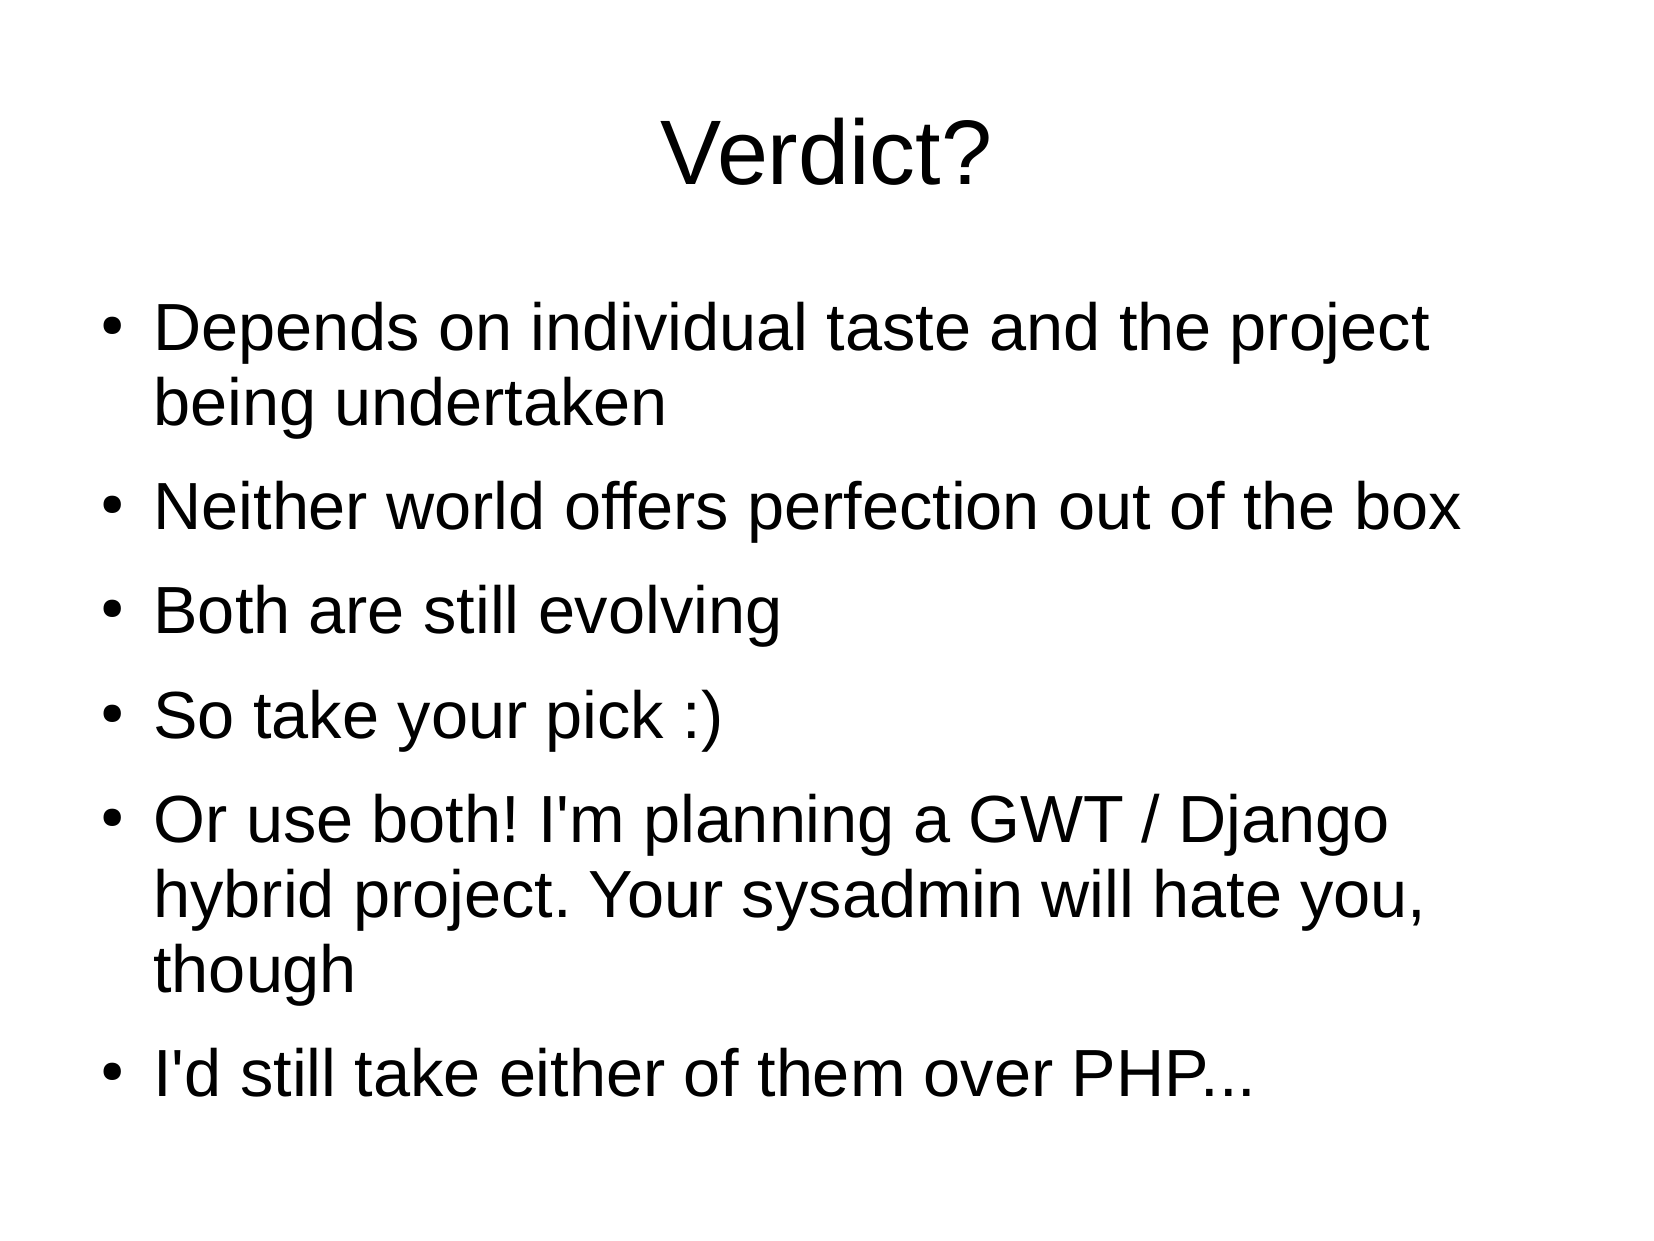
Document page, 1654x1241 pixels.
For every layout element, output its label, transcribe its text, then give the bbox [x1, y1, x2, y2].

title Verdict? [82, 56, 1571, 250]
list Depends on individual taste and the project being undertaken Neither world offers perfection out of the box Both are still evolving So take your pick :) Or use both! I'm planning a GWT / Django hybrid project. Your sysadmin will hate you, though I'd still take either of them over PHP... [82, 290, 1571, 1111]
